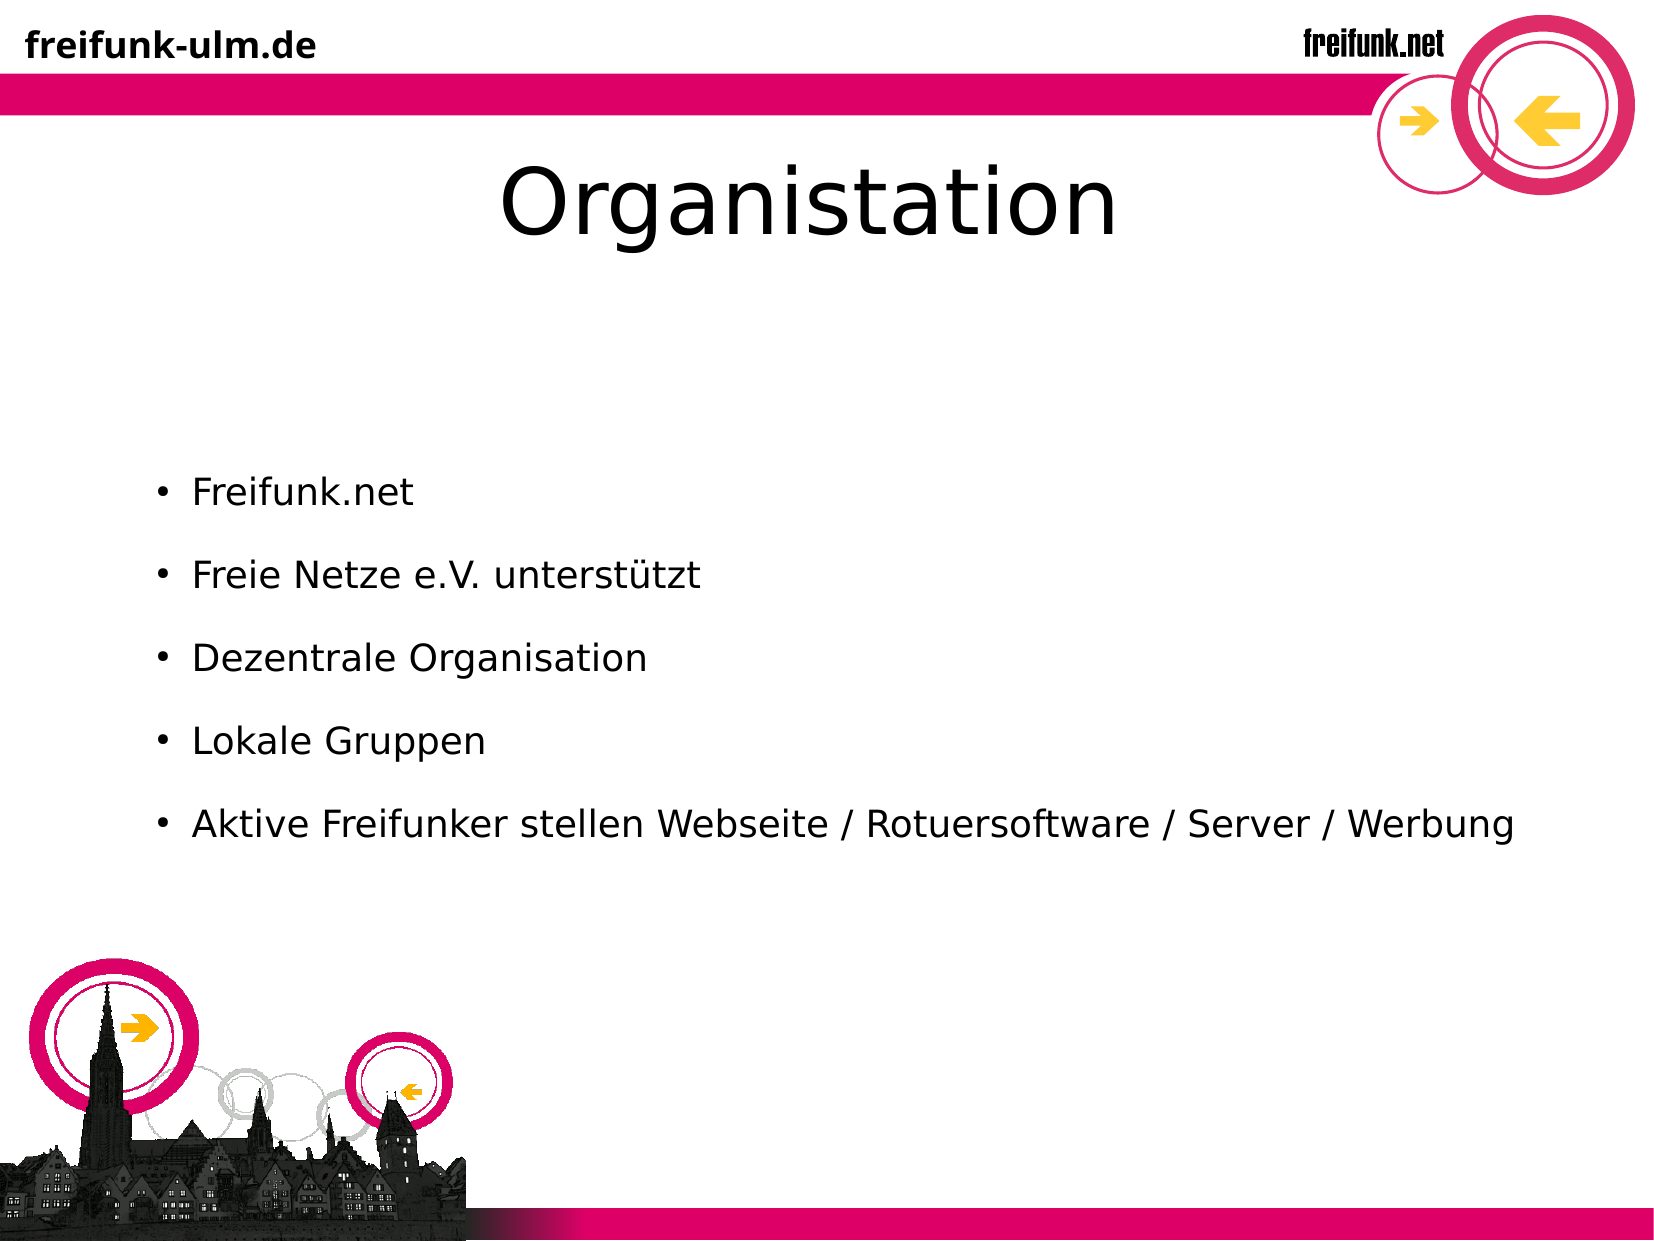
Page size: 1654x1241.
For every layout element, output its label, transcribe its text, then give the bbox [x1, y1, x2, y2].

title Organistation [180, 196, 1441, 271]
picture [0, 955, 1654, 1241]
picture [0, 15, 1636, 196]
subtitle Freifunk.net Freie Netze e.V. unterstützt Dezentrale Organisation Lokale Gruppen Aktive Freifunker stellen Webseite / Rotuersoftware / Server / Werbung [82, 290, 1571, 955]
